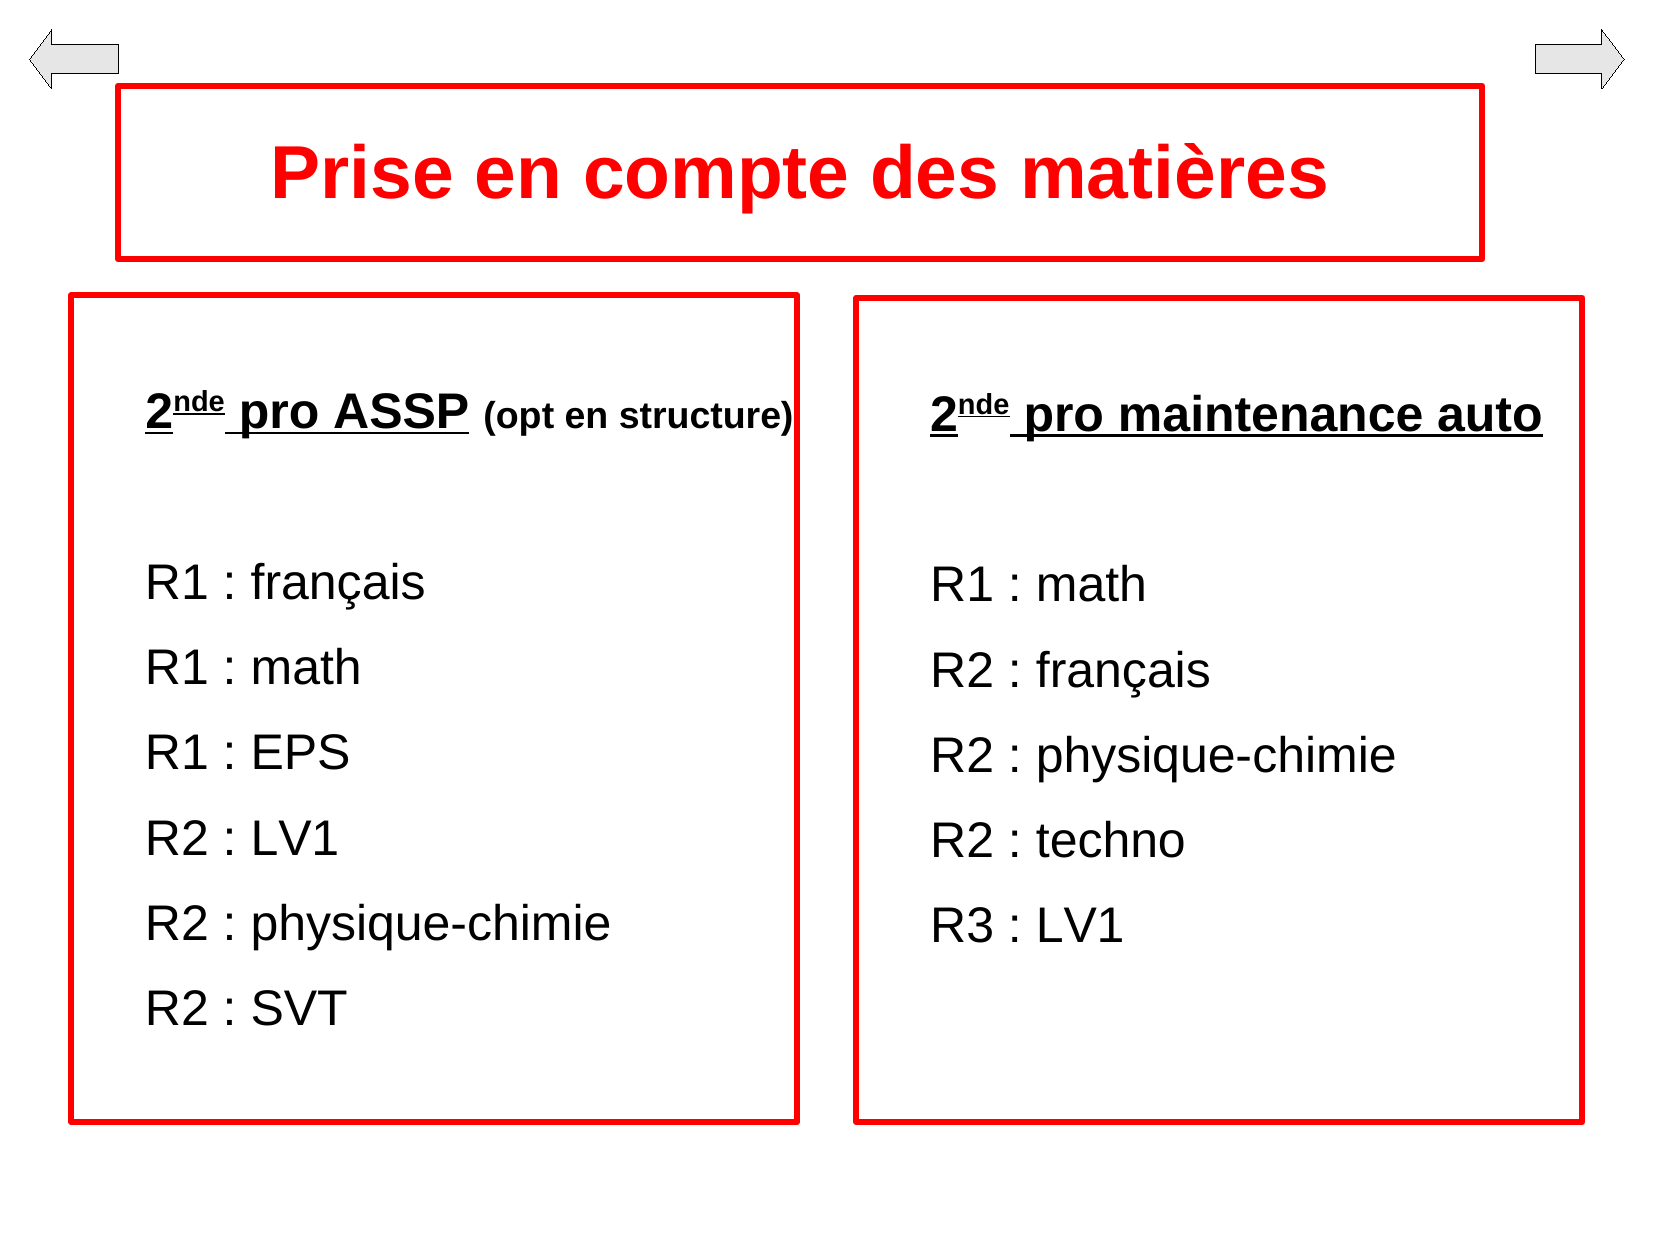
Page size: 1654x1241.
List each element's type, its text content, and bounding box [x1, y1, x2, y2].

title Prise en compte des matières [118, 85, 1483, 260]
text_box [29, 29, 119, 89]
list 2nde pro maintenance auto R1 : math R2 : français R2 : physique-chimie R2 : techno R3 : LV1 [856, 297, 1583, 1123]
text_box [1535, 29, 1625, 89]
list 2nde pro ASSP (opt en structure) R1 : français R1 : math R1 : EPS R2 : LV1 R2 : physique-chimie R2 : SVT [71, 295, 798, 1123]
